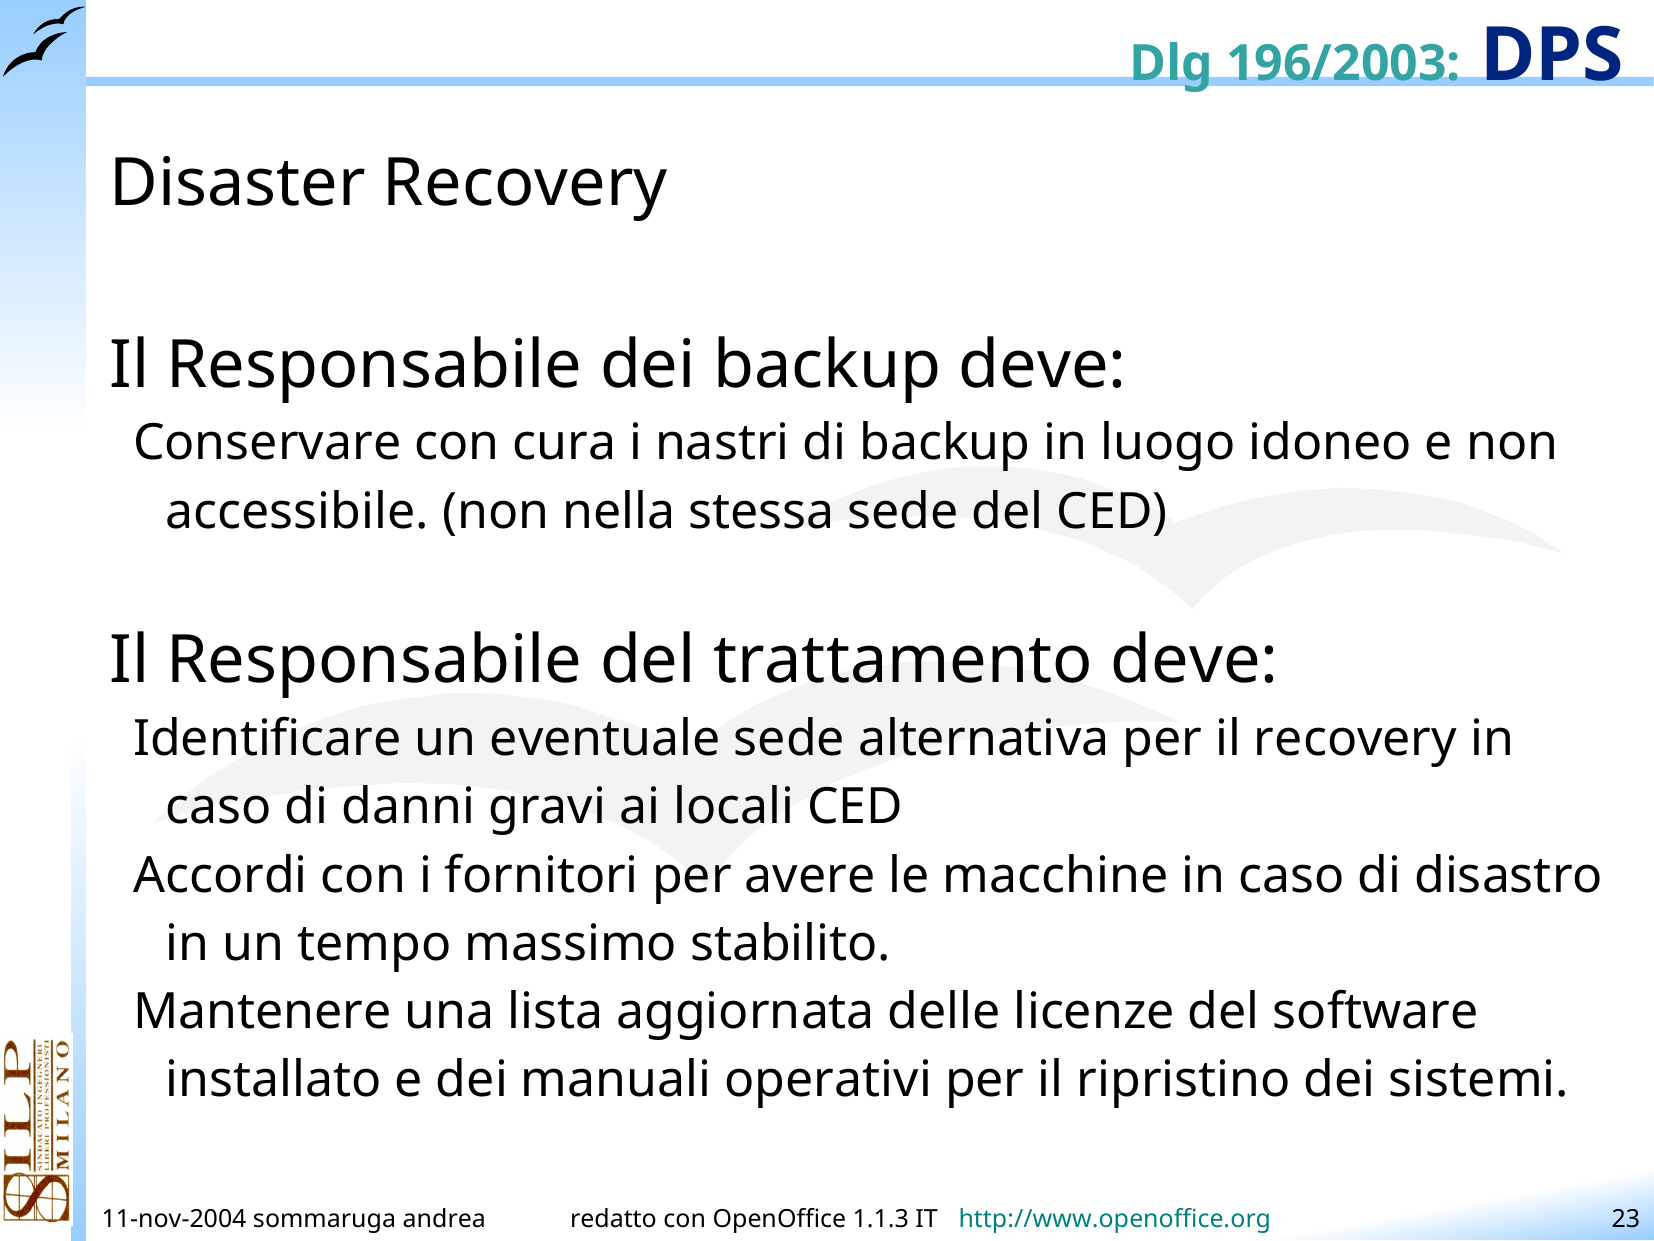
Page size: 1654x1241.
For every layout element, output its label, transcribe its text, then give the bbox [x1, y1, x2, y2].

list Disaster Recovery Il Responsabile dei backup deve: Conservare con cura i nastri di backup in luogo idoneo e non accessibile. (non nella stessa sede del CED) Il Responsabile del trattamento deve: Identificare un eventuale sede alternativa per il recovery in caso di danni gravi ai locali CED Accordi con i fornitori per avere le macchine in caso di disastro in un tempo massimo stabilito. Mantenere una lista aggiornata delle licenze del software installato e dei manuali operativi per il ripristino dei sistemi. [85, 134, 1628, 1163]
title Dlg 196/2003: DPS [85, 0, 1654, 104]
picture [0, 1033, 73, 1226]
